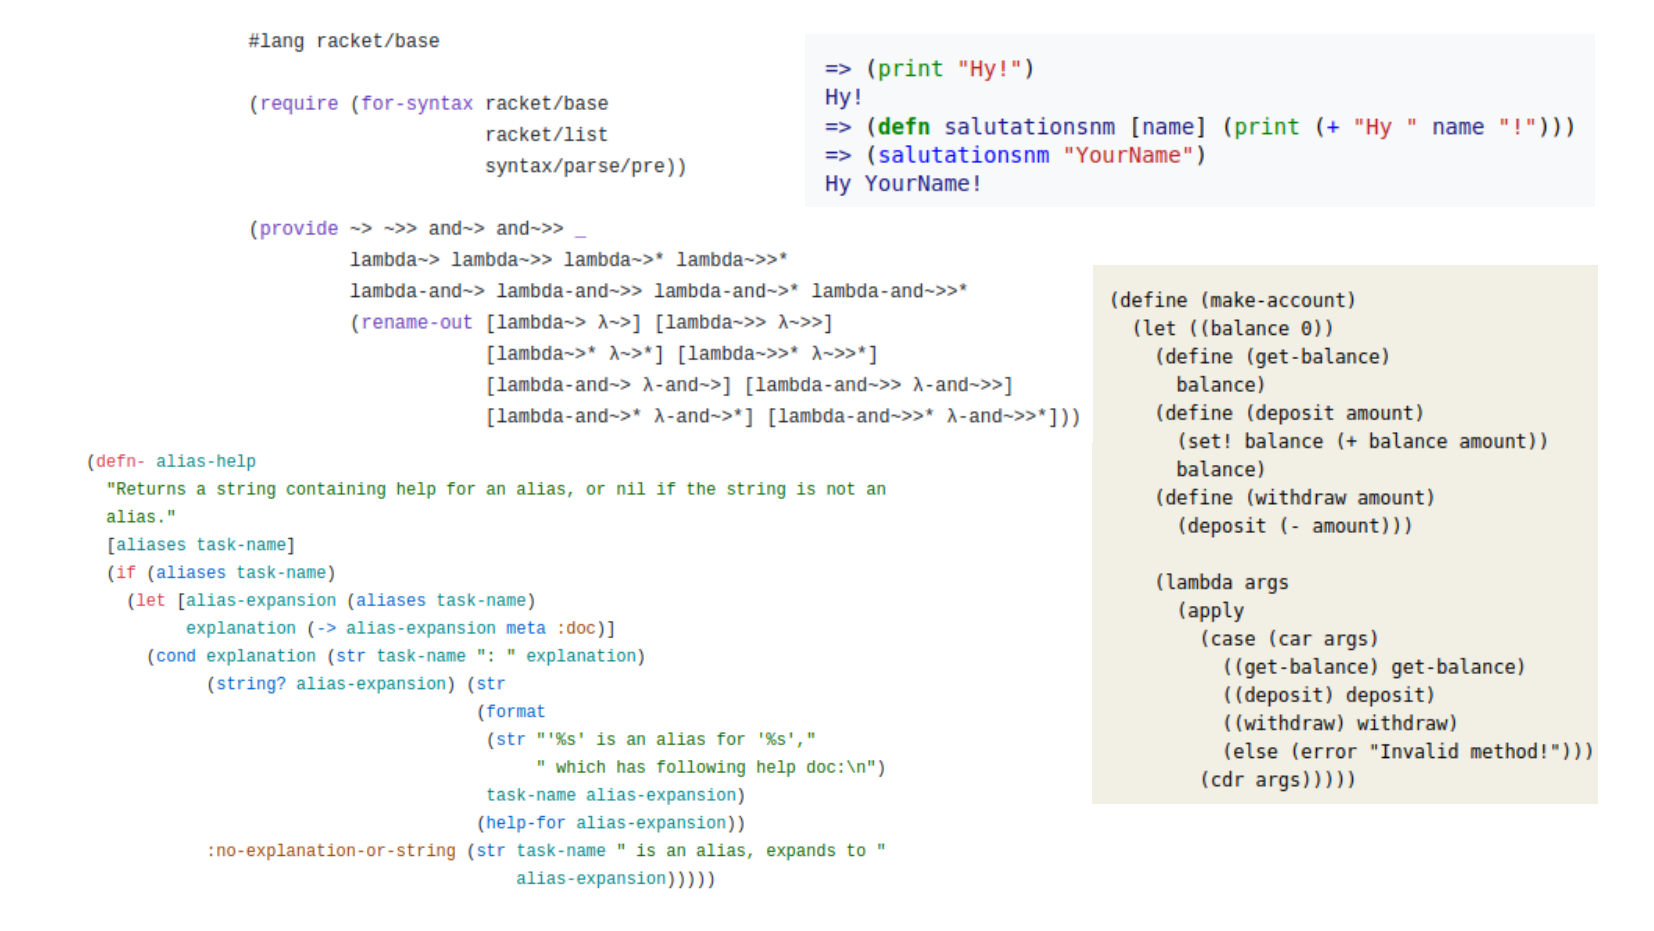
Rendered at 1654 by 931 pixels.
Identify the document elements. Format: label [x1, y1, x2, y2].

picture [73, 24, 1598, 912]
